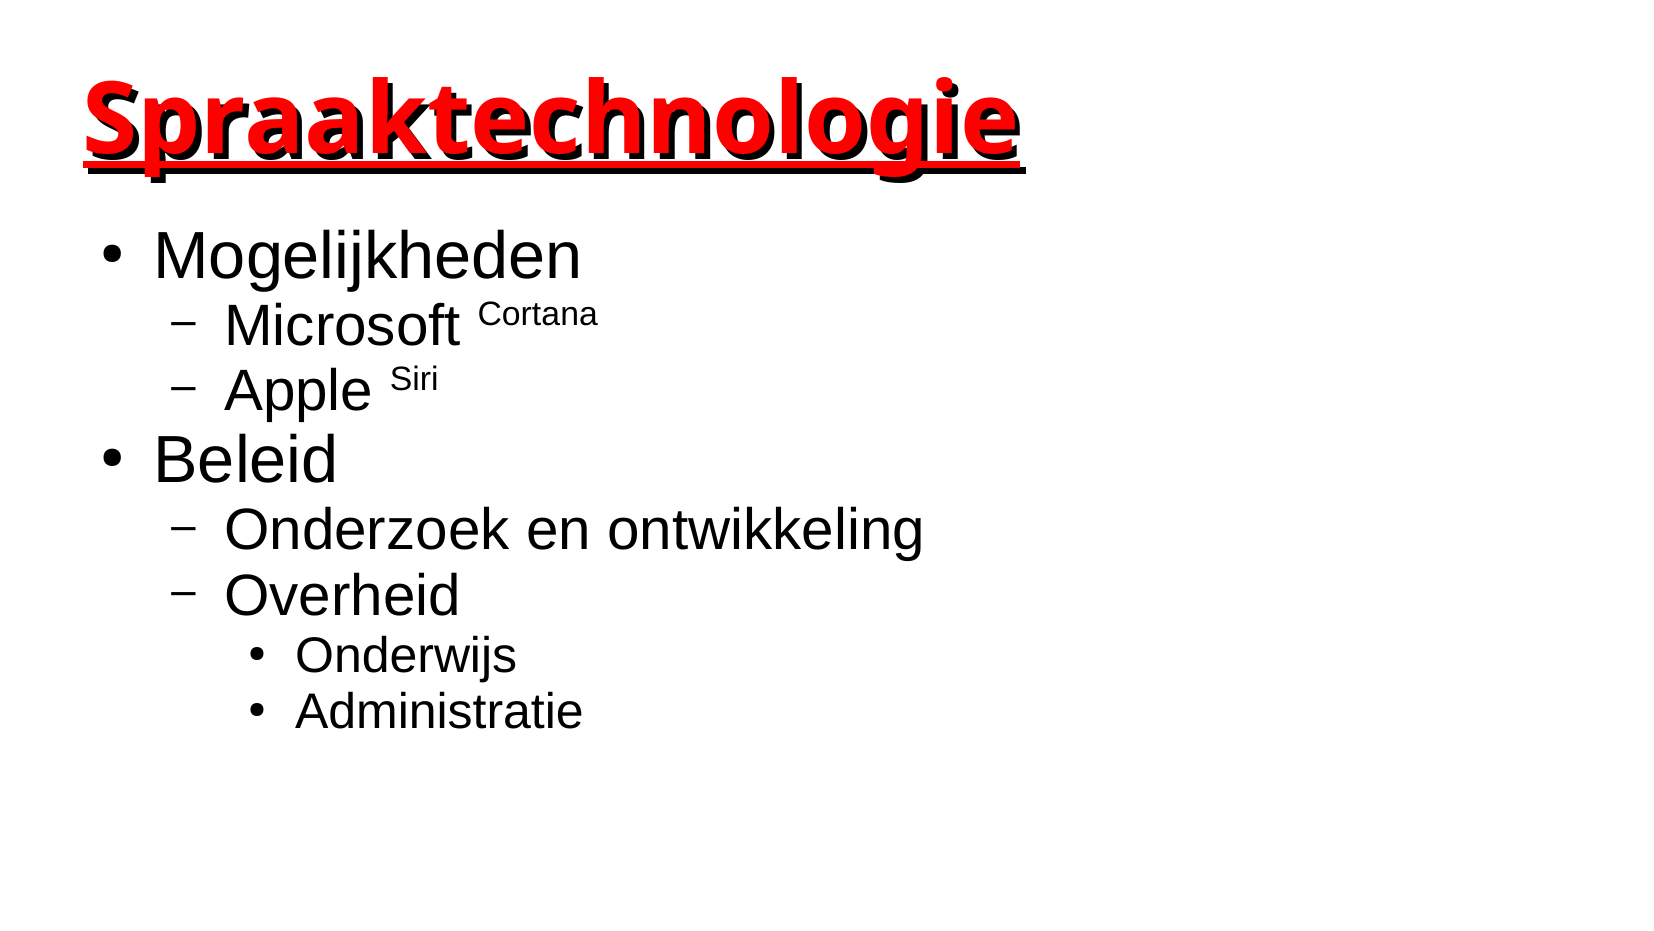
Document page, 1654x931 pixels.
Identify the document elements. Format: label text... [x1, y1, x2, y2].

title Spraaktechnologie [82, 37, 1571, 193]
list Mogelijkheden Microsoft Cortana Apple Siri Beleid Onderzoek en ontwikkeling Overheid Onderwijs Administratie [82, 217, 1571, 758]
